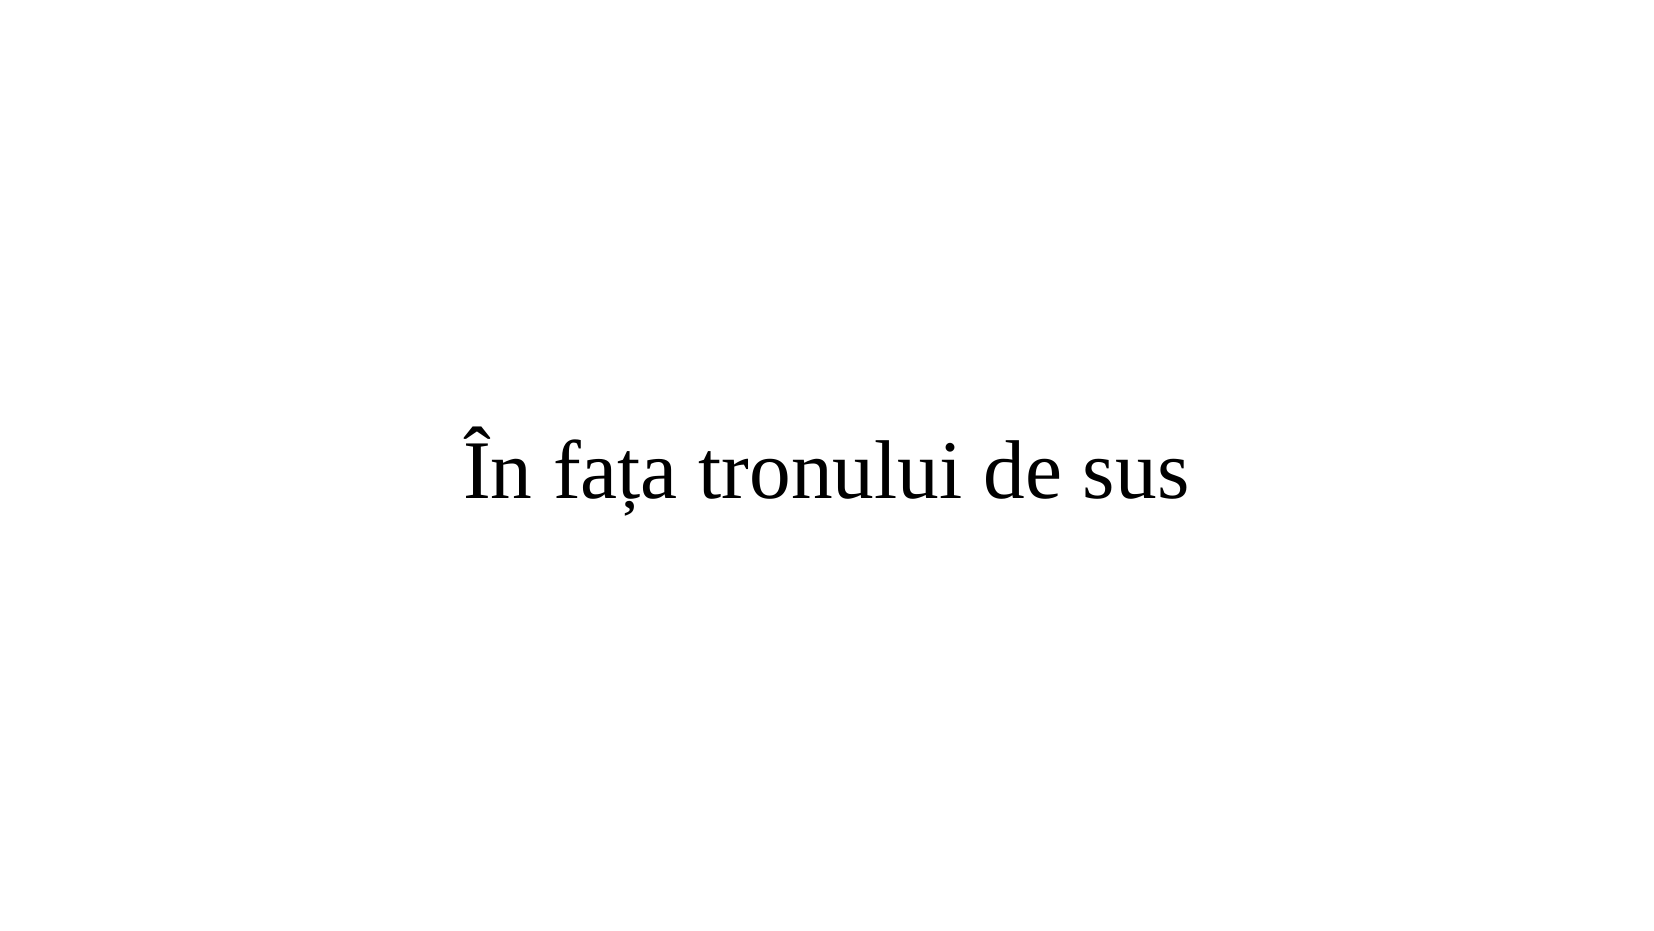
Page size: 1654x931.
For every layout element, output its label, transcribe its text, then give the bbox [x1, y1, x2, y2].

title În fața tronului de sus [165, 392, 1489, 549]
